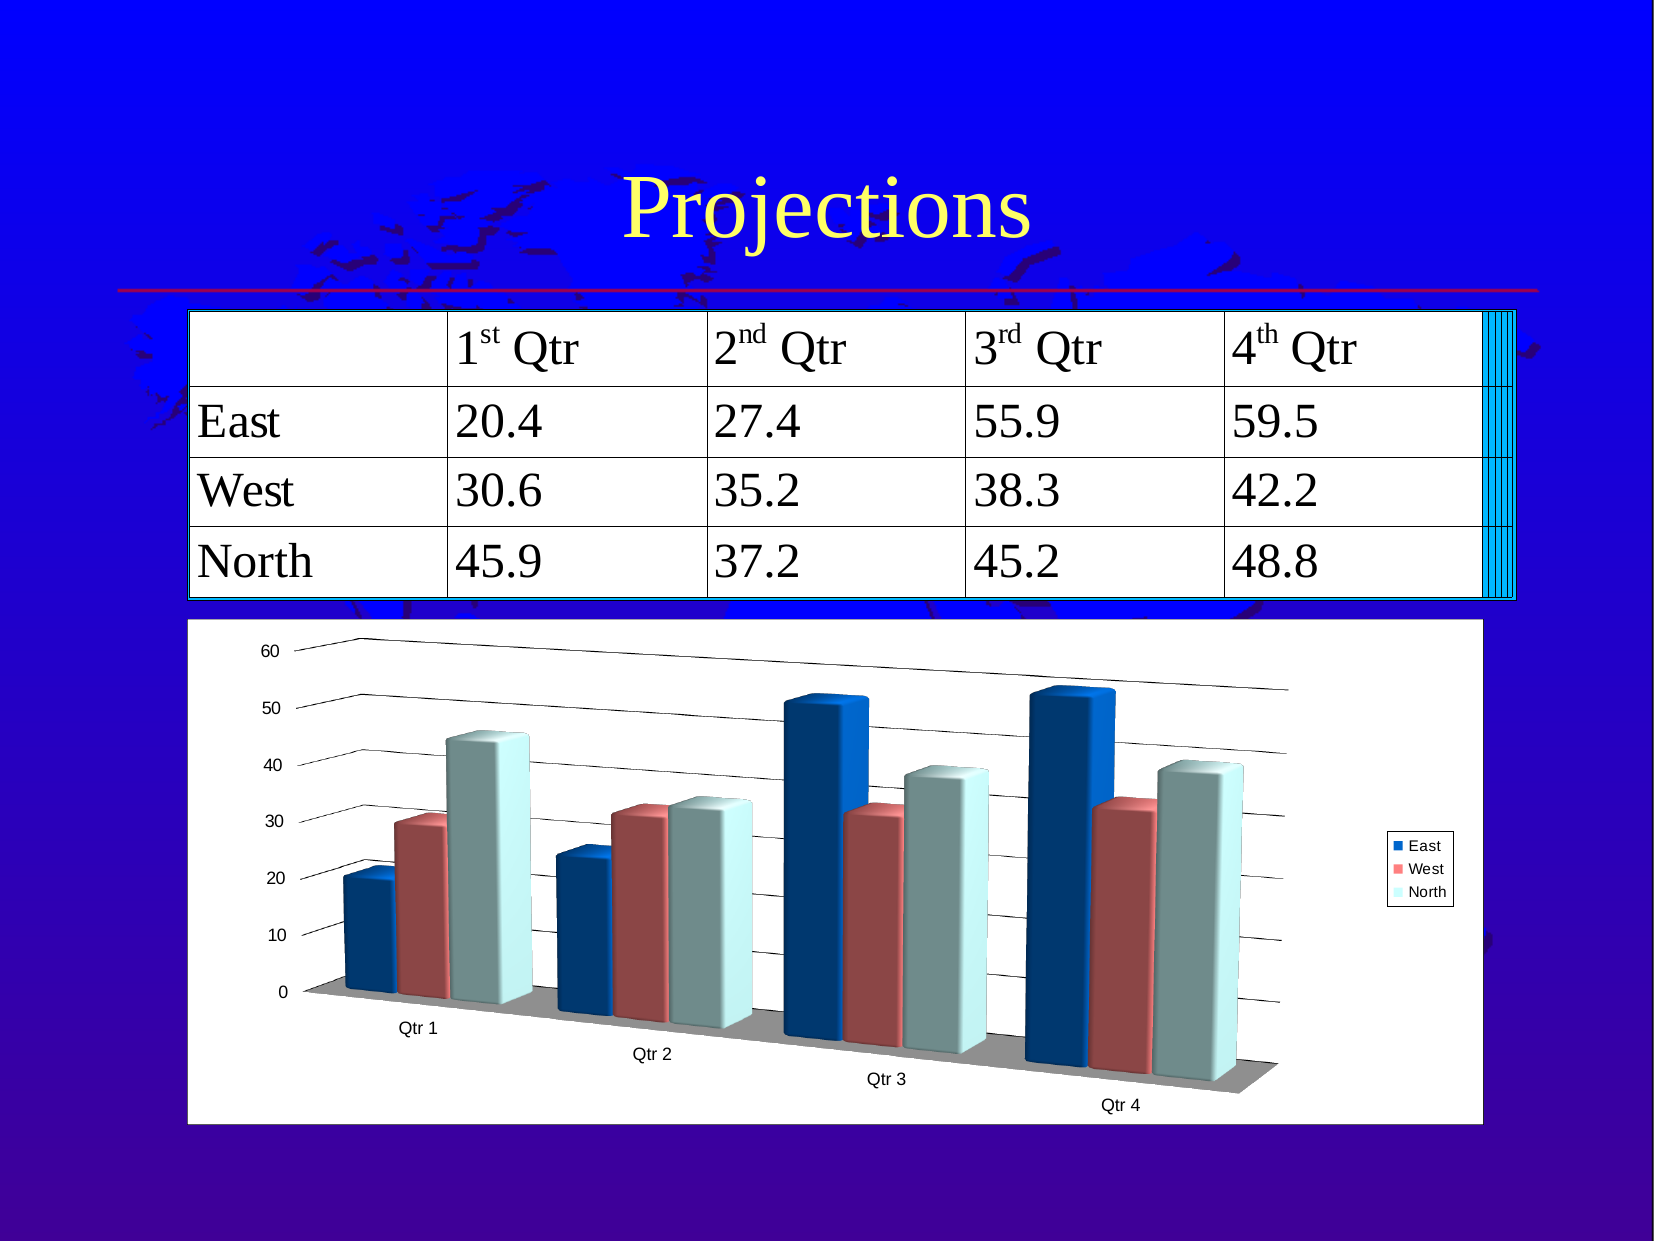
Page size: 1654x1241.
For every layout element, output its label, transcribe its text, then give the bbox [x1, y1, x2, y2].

picture [0, 0, 1654, 1241]
title Projections [121, 102, 1534, 311]
chart [187, 309, 1517, 601]
chart [187, 619, 1484, 1125]
